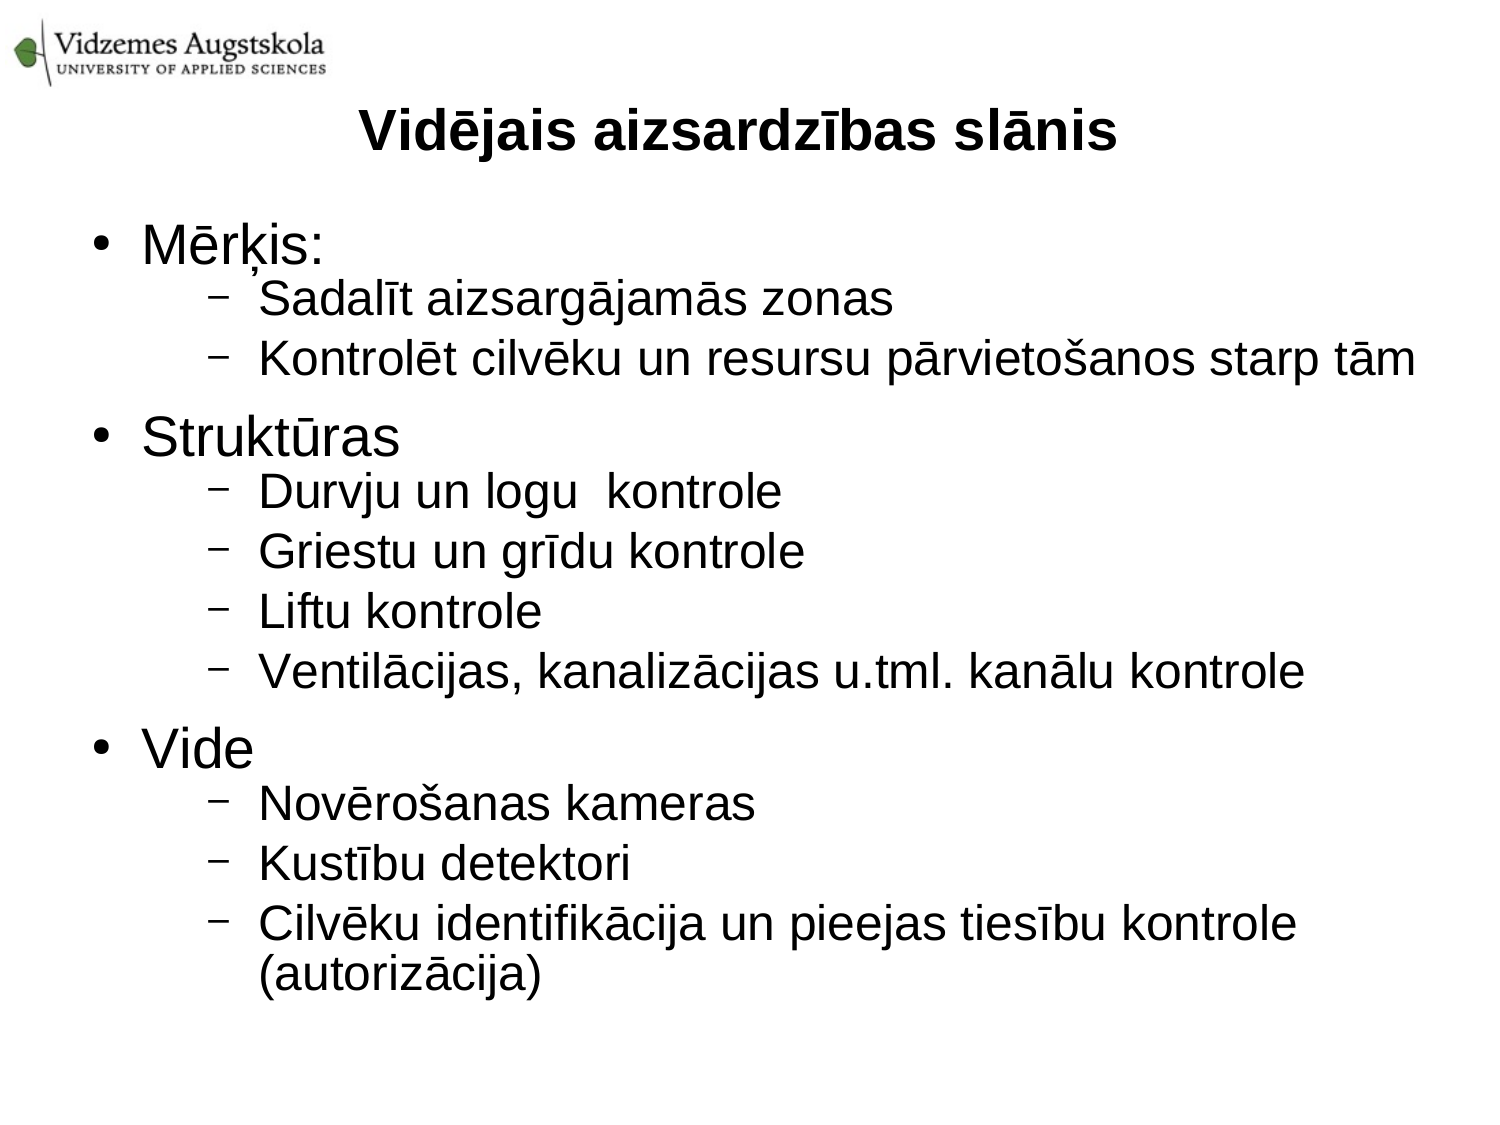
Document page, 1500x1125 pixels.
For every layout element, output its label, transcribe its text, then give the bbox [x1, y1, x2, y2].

list Mērķis: Sadalīt aizsargājamās zonas Kontrolēt cilvēku un resursu pārvietošanos starp tām Struktūras Durvju un logu kontrole Griestu un grīdu kontrole Liftu kontrole Ventilācijas, kanalizācijas u.tml. kanālu kontrole Vide Novērošanas kameras Kustību detektori Cilvēku identifikācija un pieejas tiesību kontrole (autorizācija) [74, 214, 1424, 1004]
title Vidējais aizsardzības slānis [85, 97, 1372, 168]
picture [5, 2, 334, 102]
